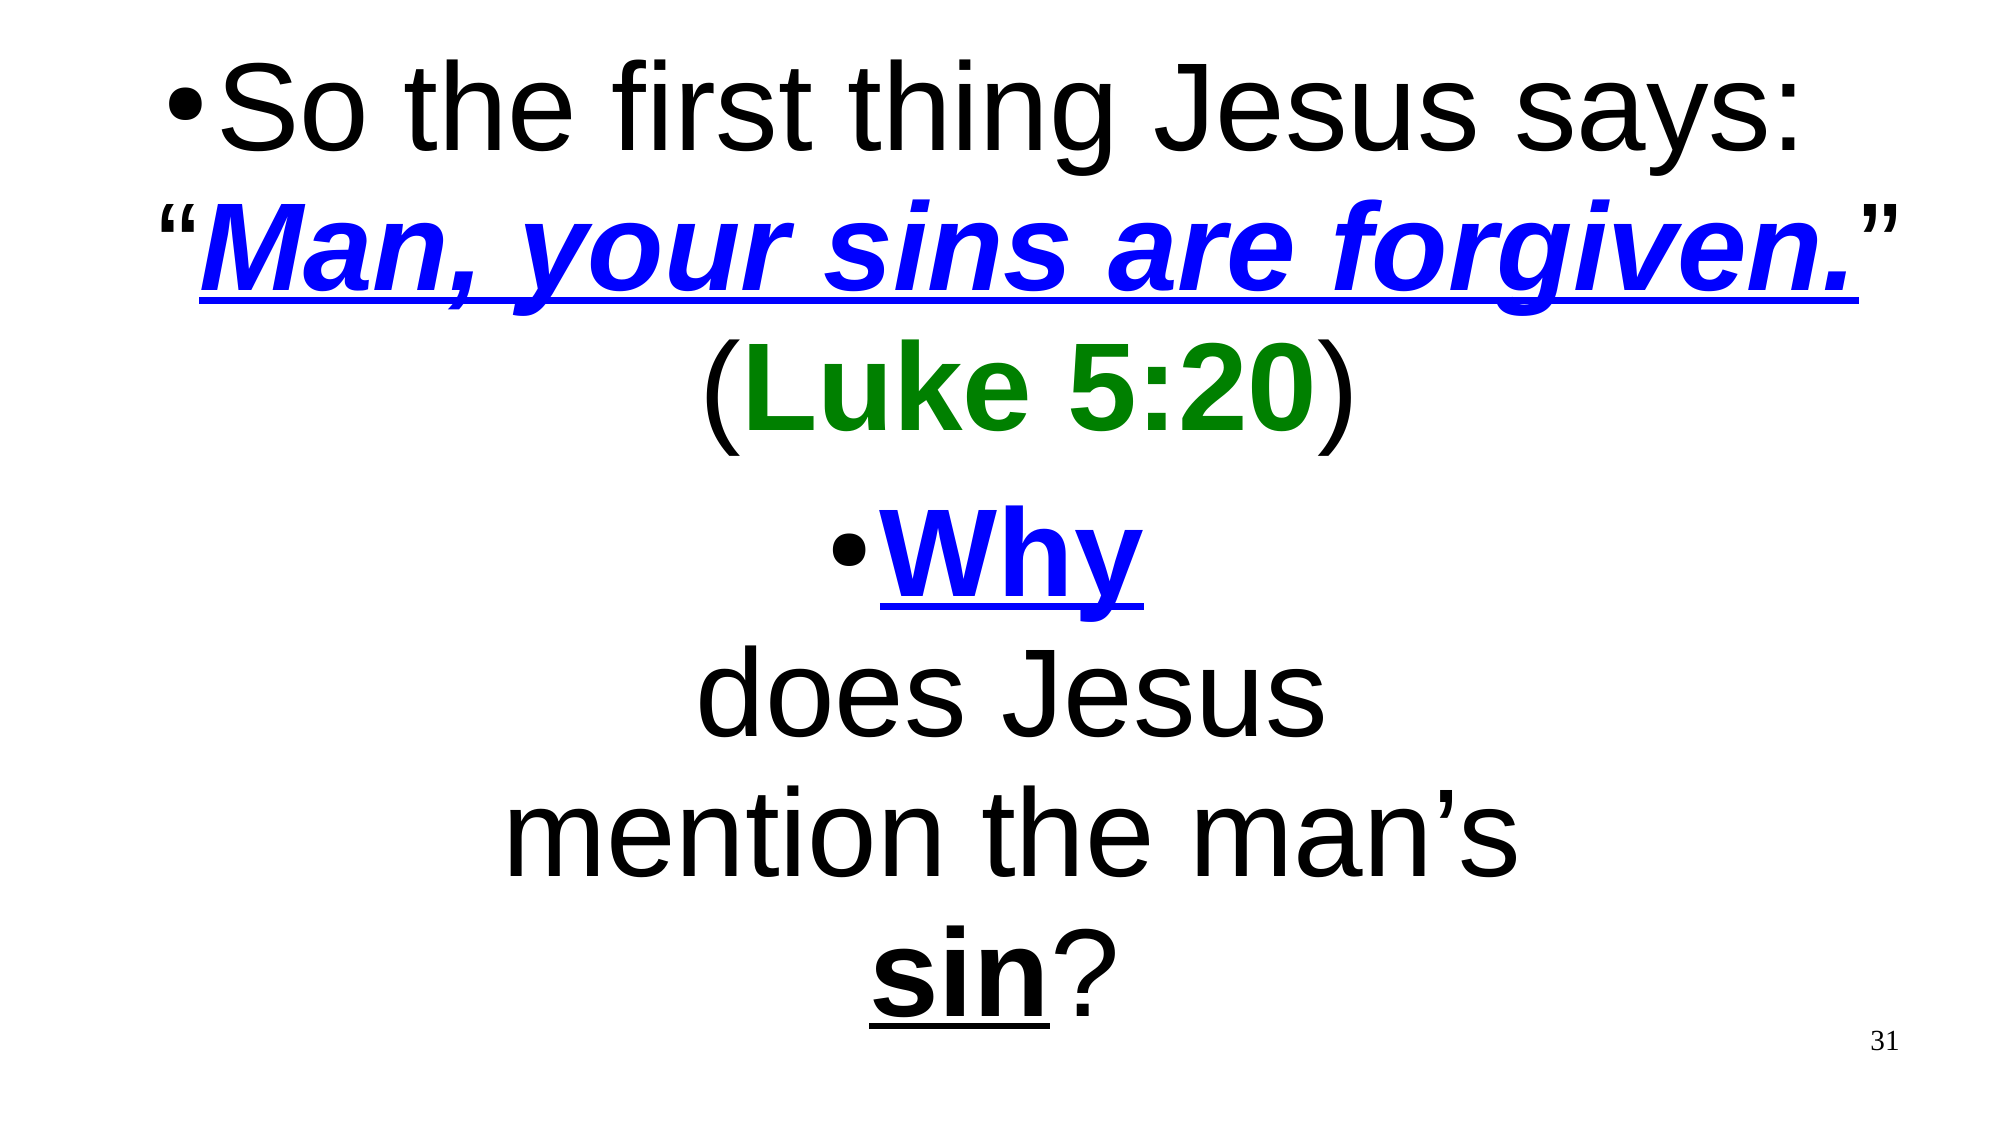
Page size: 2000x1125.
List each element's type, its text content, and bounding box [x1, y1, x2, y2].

list So the first thing Jesus says: “Man, your sins are forgiven.” (Luke 5:20) Why does Jesus mention the man’s sin? [37, 37, 1951, 1088]
